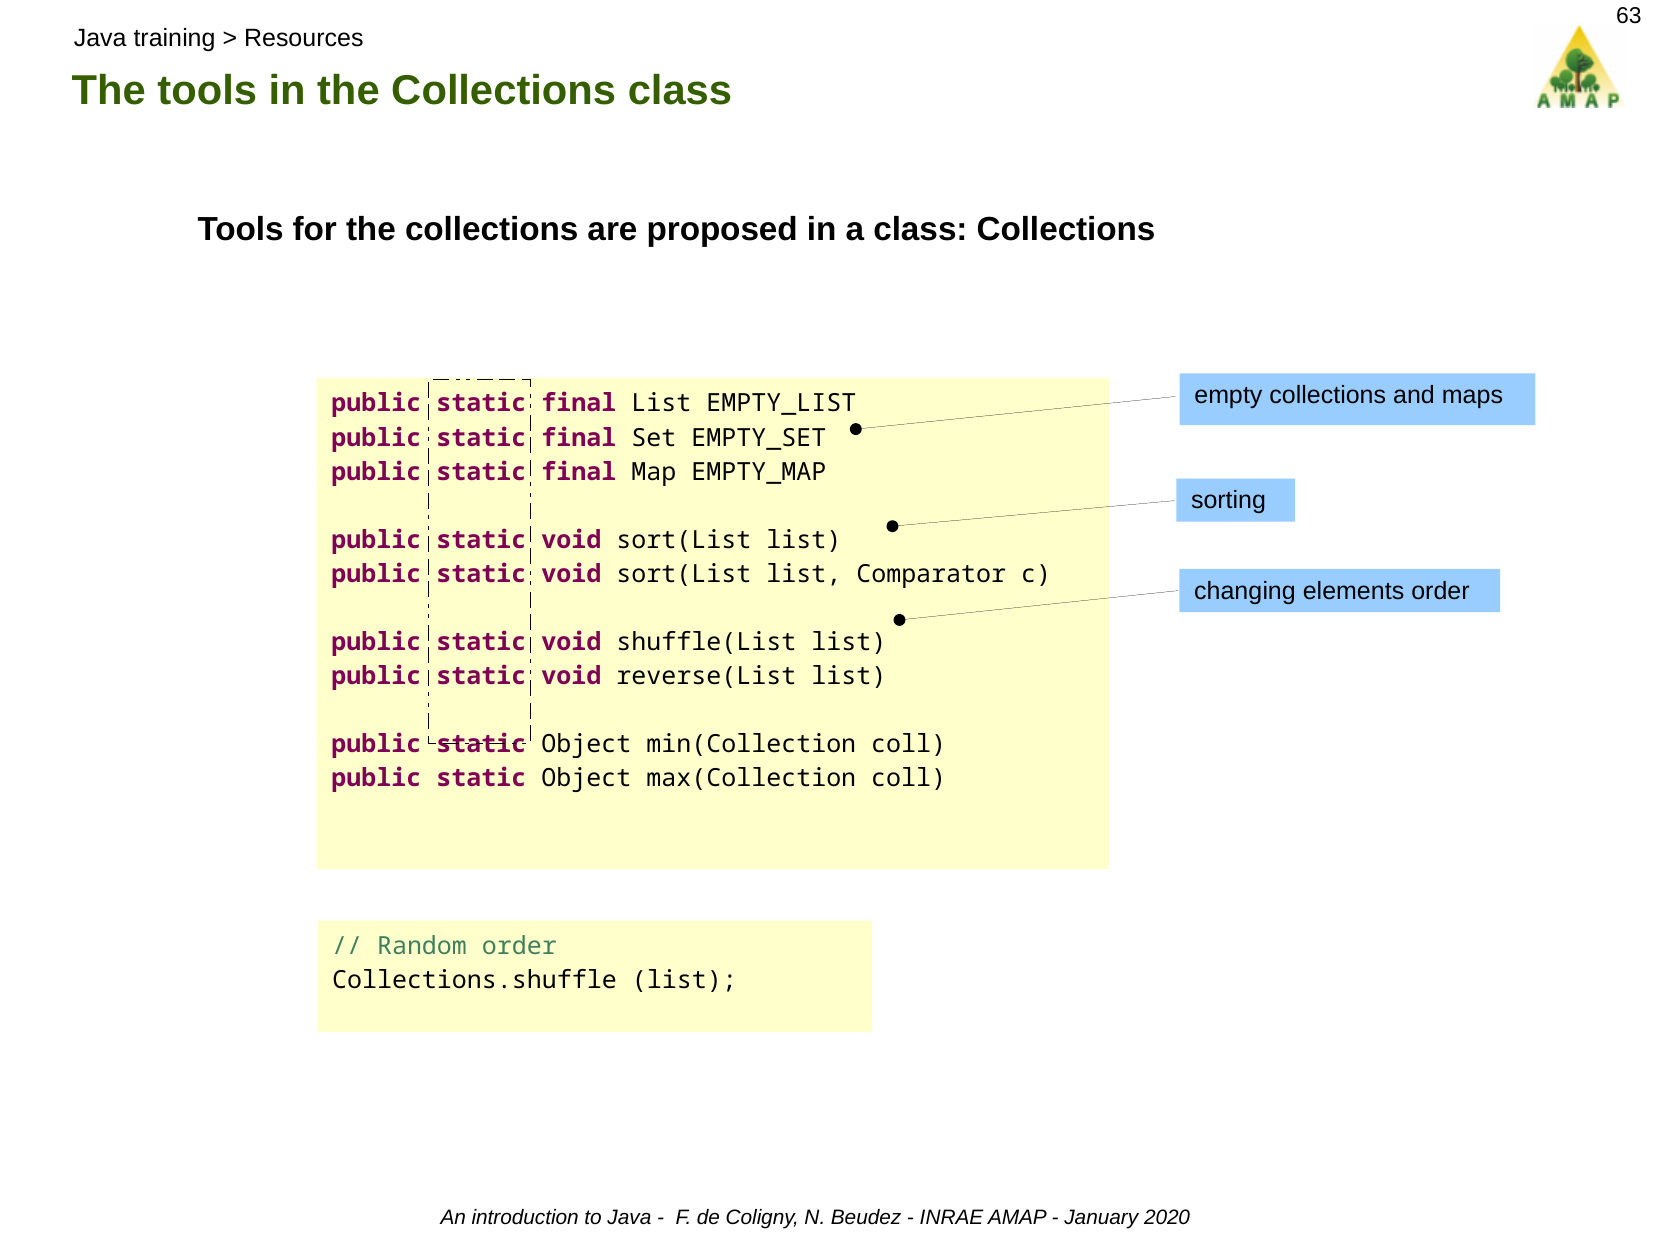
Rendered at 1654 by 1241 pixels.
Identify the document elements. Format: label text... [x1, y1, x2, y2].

text_box sorting [1176, 478, 1296, 522]
text_box changing elements order [1179, 568, 1501, 613]
text_box public static final List EMPTY_LIST public static final Set EMPTY_SET public static final Map EMPTY_MAP public static void sort(List list) public static void sort(List list, Comparator c) public static void shuffle(List list) public static void reverse(List list) public static Object min(Collection coll) public static Object max(Collection coll) [316, 377, 1110, 810]
picture [1533, 25, 1627, 108]
text_box // Random order Collections.shuffle (list); [317, 920, 873, 1019]
text_box empty collections and maps [1179, 373, 1536, 426]
text_box Tools for the collections are proposed in a class: Collections [182, 202, 1470, 293]
text_box Java training > Resources [59, 16, 1004, 60]
text_box The tools in the Collections class [56, 59, 1513, 121]
